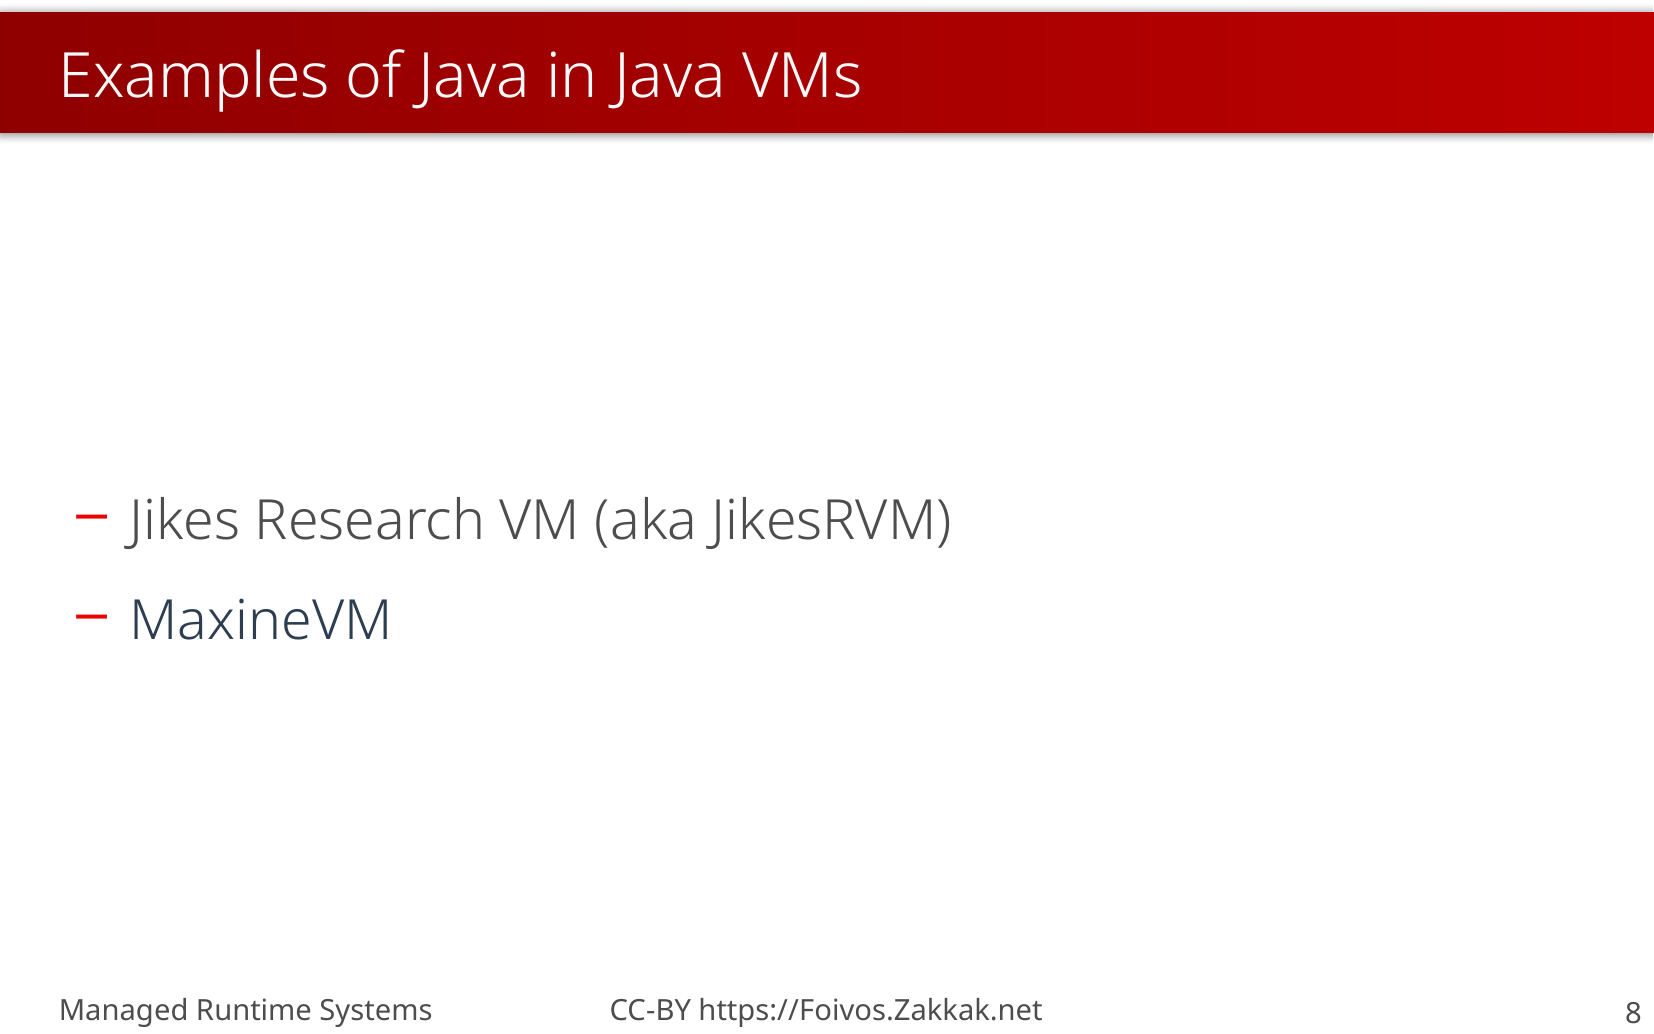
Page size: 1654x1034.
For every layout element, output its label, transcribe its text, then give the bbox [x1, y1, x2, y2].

list Jikes Research VM (aka JikesRVM) MaxineVM [58, 176, 1594, 960]
title Examples of Java in Java VMs [58, 7, 1329, 139]
